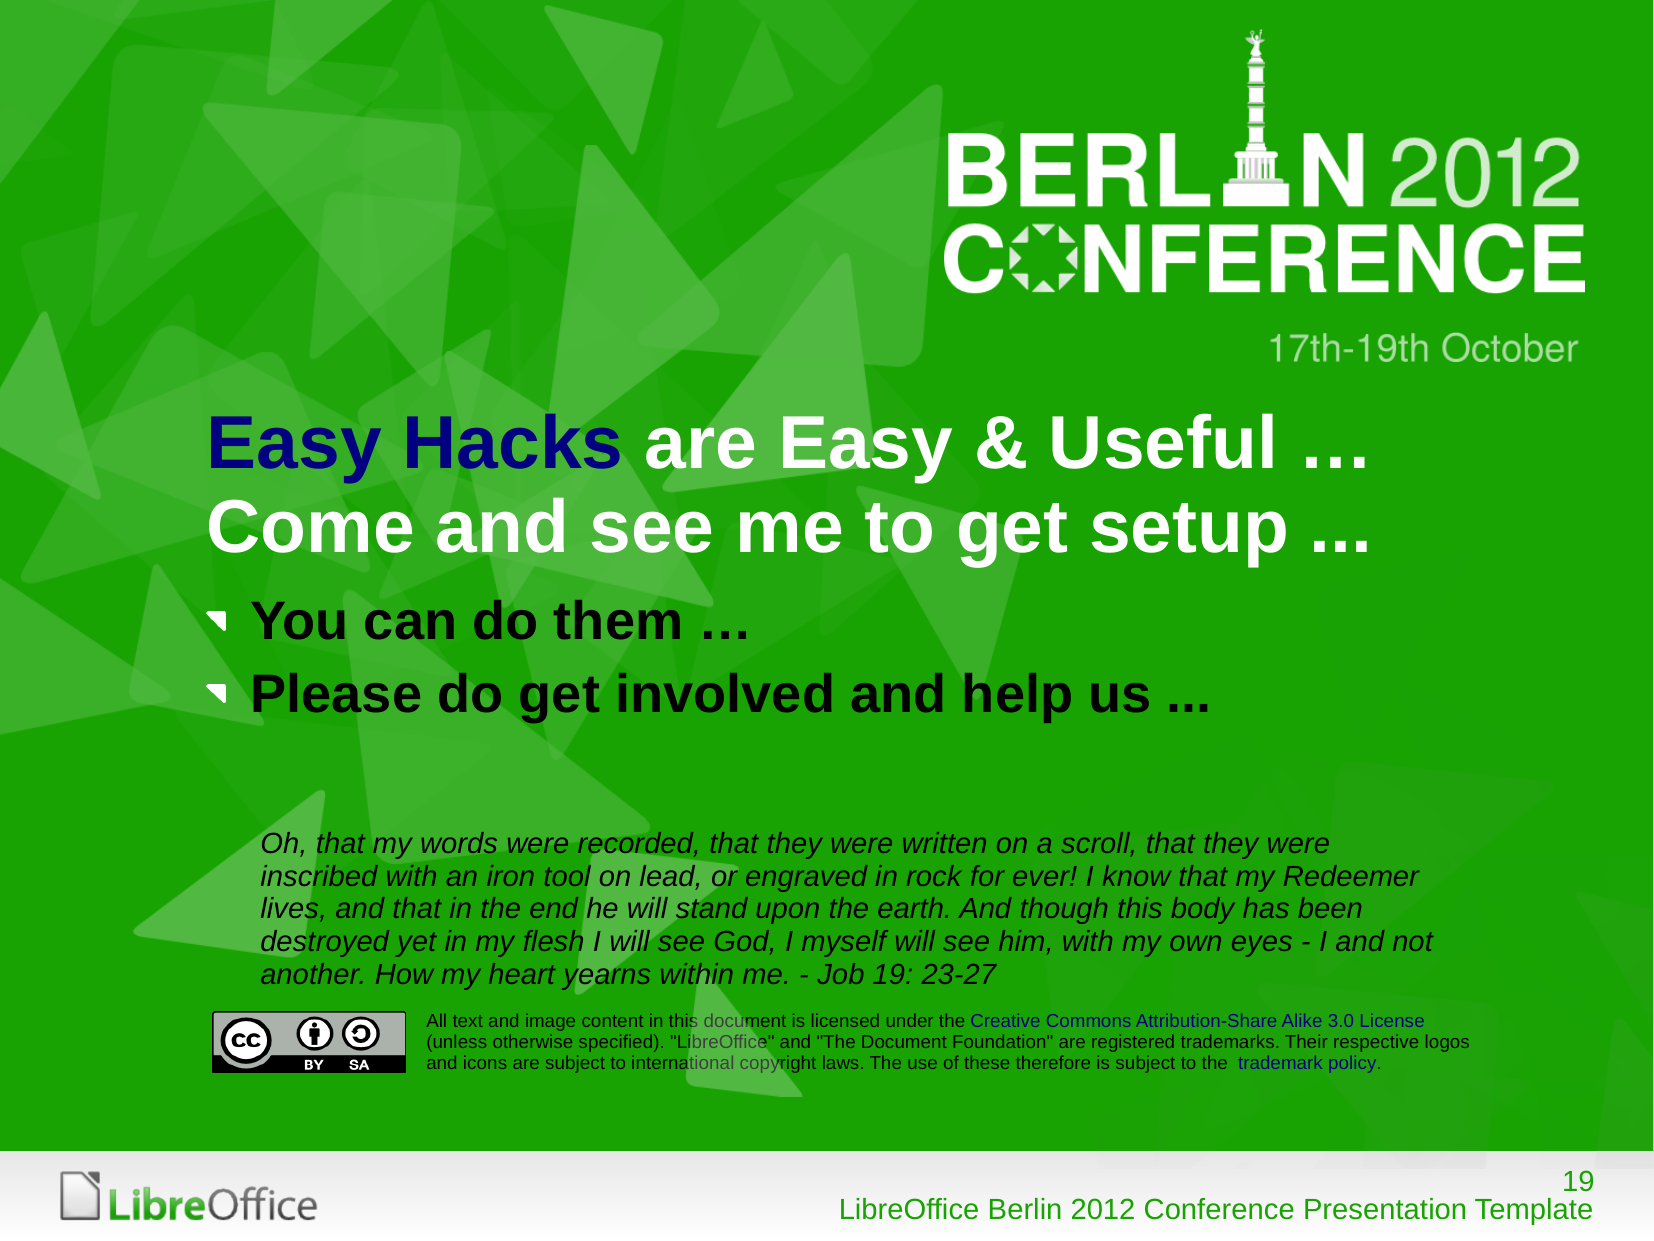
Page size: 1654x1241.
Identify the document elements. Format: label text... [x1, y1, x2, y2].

list You can do them … Please do get involved and help us ... [206, 590, 1477, 945]
picture [0, 0, 1654, 1169]
picture [41, 1152, 337, 1240]
title Easy Hacks are Easy & Useful … Come and see me to get setup ... [206, 395, 1477, 573]
text_box Oh, that my words were recorded, that they were written on a scroll, that they were inscribed with an iron tool on lead, or engraved in rock for ever! I know that my Redeemer lives, and that in the end he will stand upon the earth. And though this body has been destroyed yet in my flesh I will see God, I myself will see him, with my own eyes - I and not another. How my heart yearns within me. - Job 19: 23-27 [260, 826, 1447, 1078]
